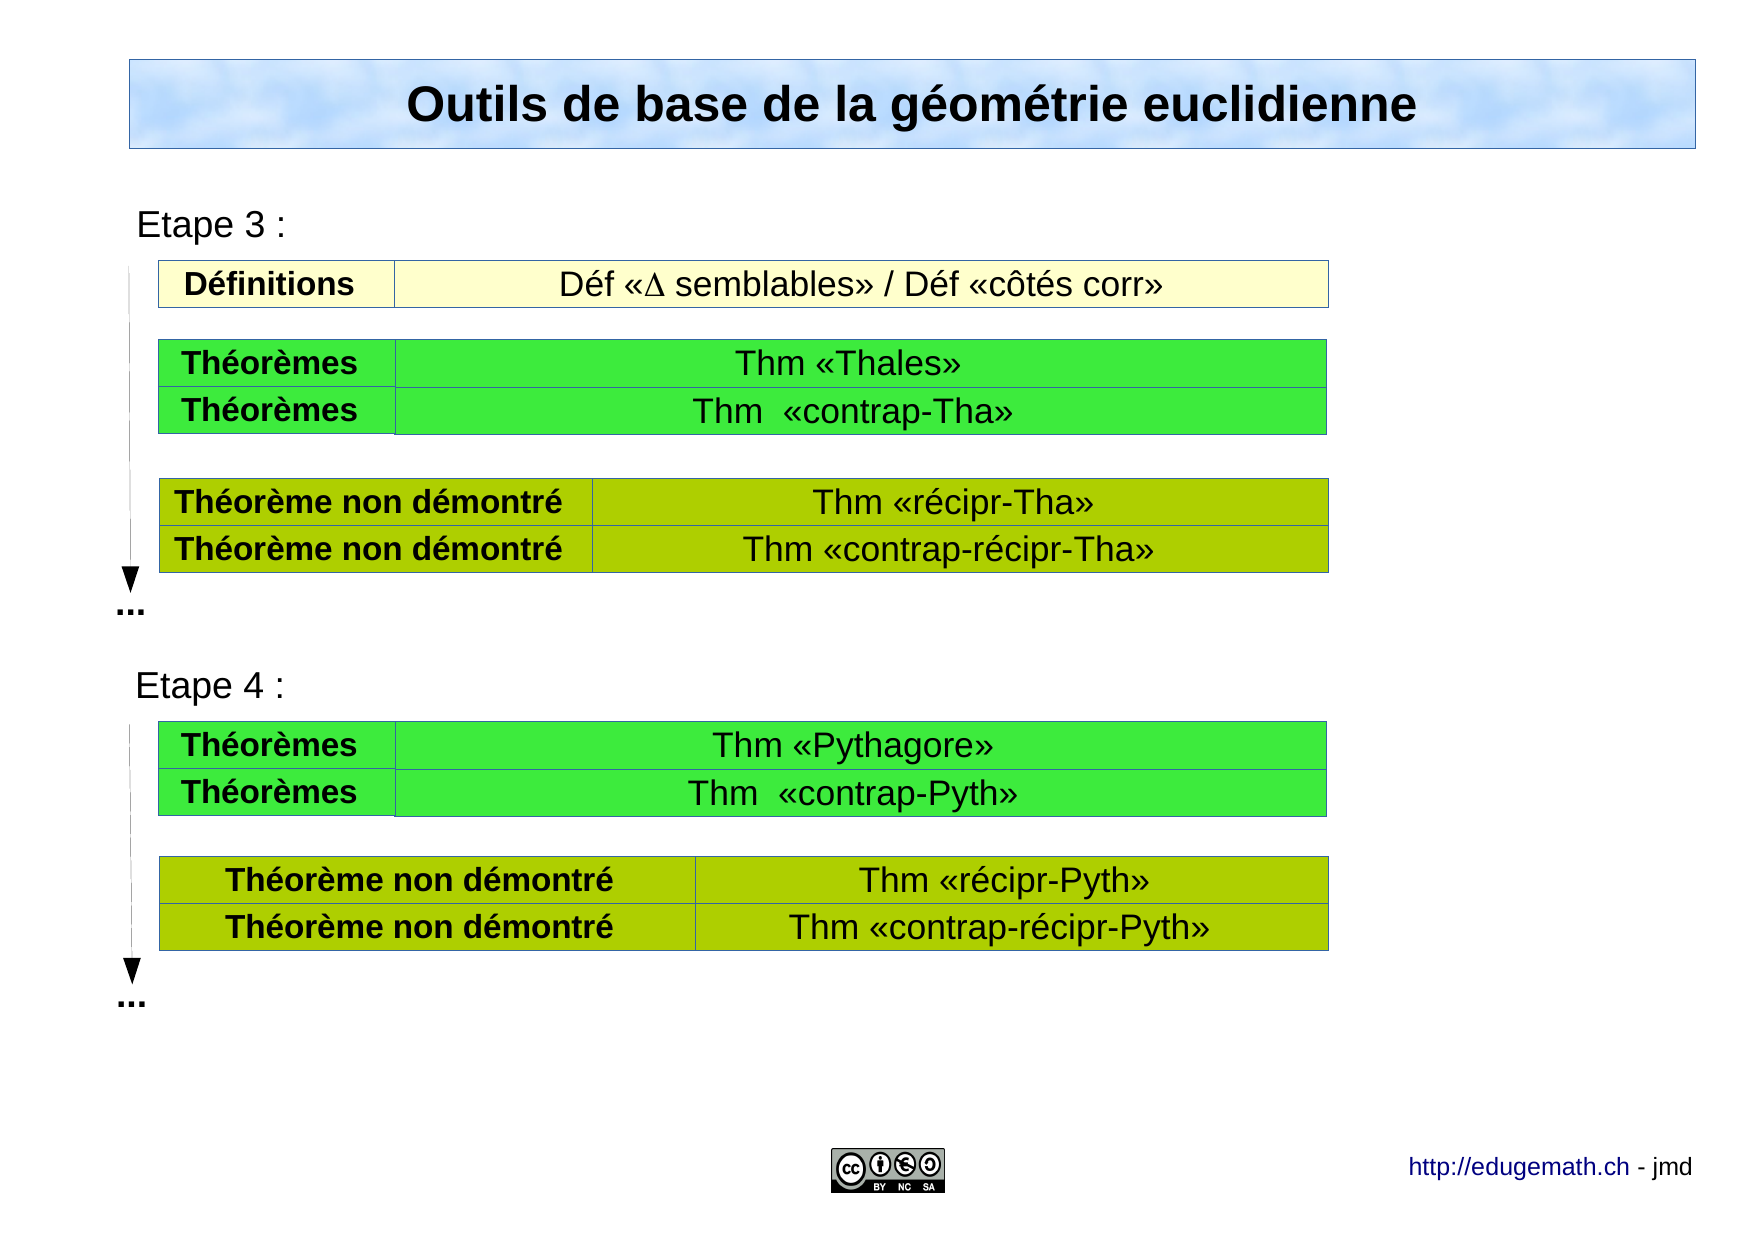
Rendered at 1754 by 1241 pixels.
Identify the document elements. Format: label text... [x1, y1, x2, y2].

text_box Thm «contrap-récipr-Tha» [592, 525, 1329, 573]
picture [831, 1148, 945, 1193]
text_box Thm «Pythagore» [396, 721, 1327, 769]
text_box ... [100, 573, 165, 632]
text_box Théorèmes [158, 386, 396, 434]
text_box Théorème non démontré [159, 478, 592, 525]
text_box Théorèmes [158, 339, 396, 386]
text_box Thm «récipr-Tha» [592, 478, 1329, 525]
text_box Définitions [158, 260, 394, 308]
text_box Théorèmes [158, 768, 396, 816]
text_box ... [101, 964, 166, 1024]
text_box Théorèmes [158, 721, 396, 768]
text_box Outils de base de la géométrie euclidienne [129, 59, 1696, 149]
text_box Thm «récipr-Pyth» [695, 856, 1329, 903]
text_box Thm «contrap-Pyth» [394, 769, 1327, 817]
text_box Etape 4 : [120, 656, 328, 714]
text_box Théorème non démontré [159, 525, 592, 573]
text_box Déf «D semblables» / Déf «côtés corr» [394, 260, 1329, 308]
text_box Thm «contrap-récipr-Pyth» [695, 903, 1329, 951]
text_box http://edugemath.ch - jmd [1393, 1145, 1737, 1189]
text_box Thm «contrap-Tha» [394, 387, 1327, 435]
text_box Théorème non démontré [159, 856, 695, 903]
text_box Théorème non démontré [159, 903, 695, 951]
text_box Thm «Thales» [396, 339, 1327, 387]
text_box Etape 3 : [121, 196, 329, 253]
